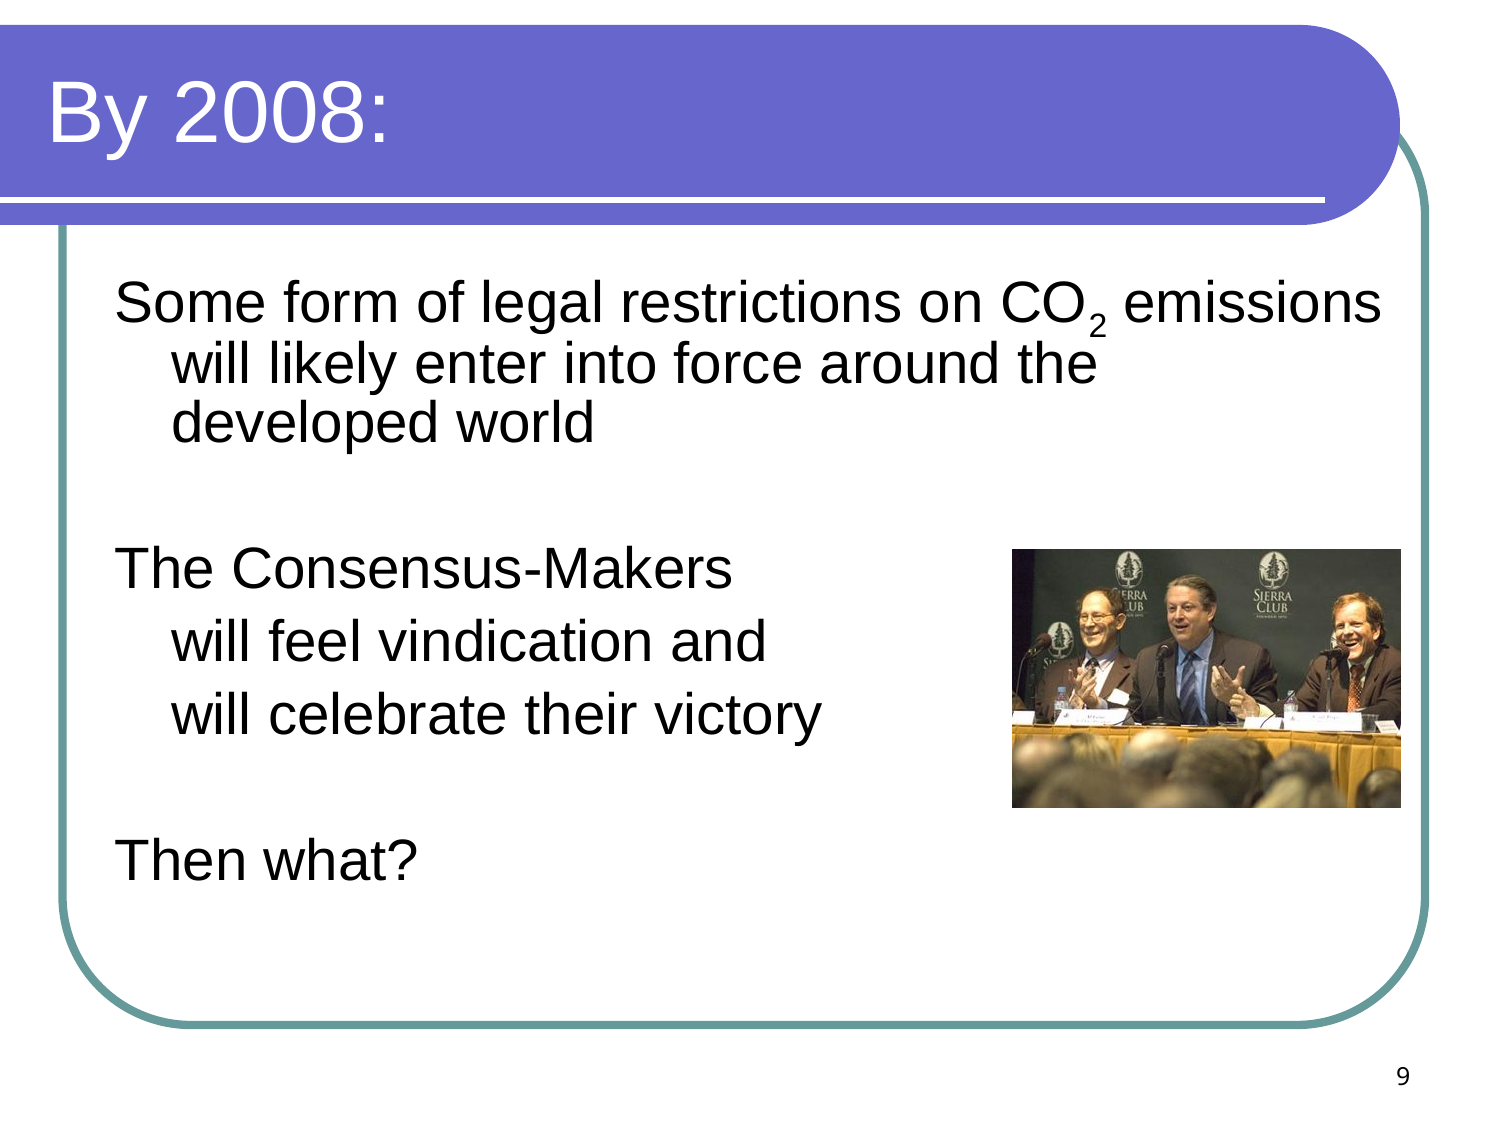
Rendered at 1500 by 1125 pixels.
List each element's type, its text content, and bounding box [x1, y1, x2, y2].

picture [1012, 549, 1401, 808]
list Some form of legal restrictions on CO2 emissions will likely enter into force around the developed world The Consensus-Makers will feel vindication and will celebrate their victory Then what? [99, 262, 1401, 988]
title By 2008: [31, 37, 1347, 188]
